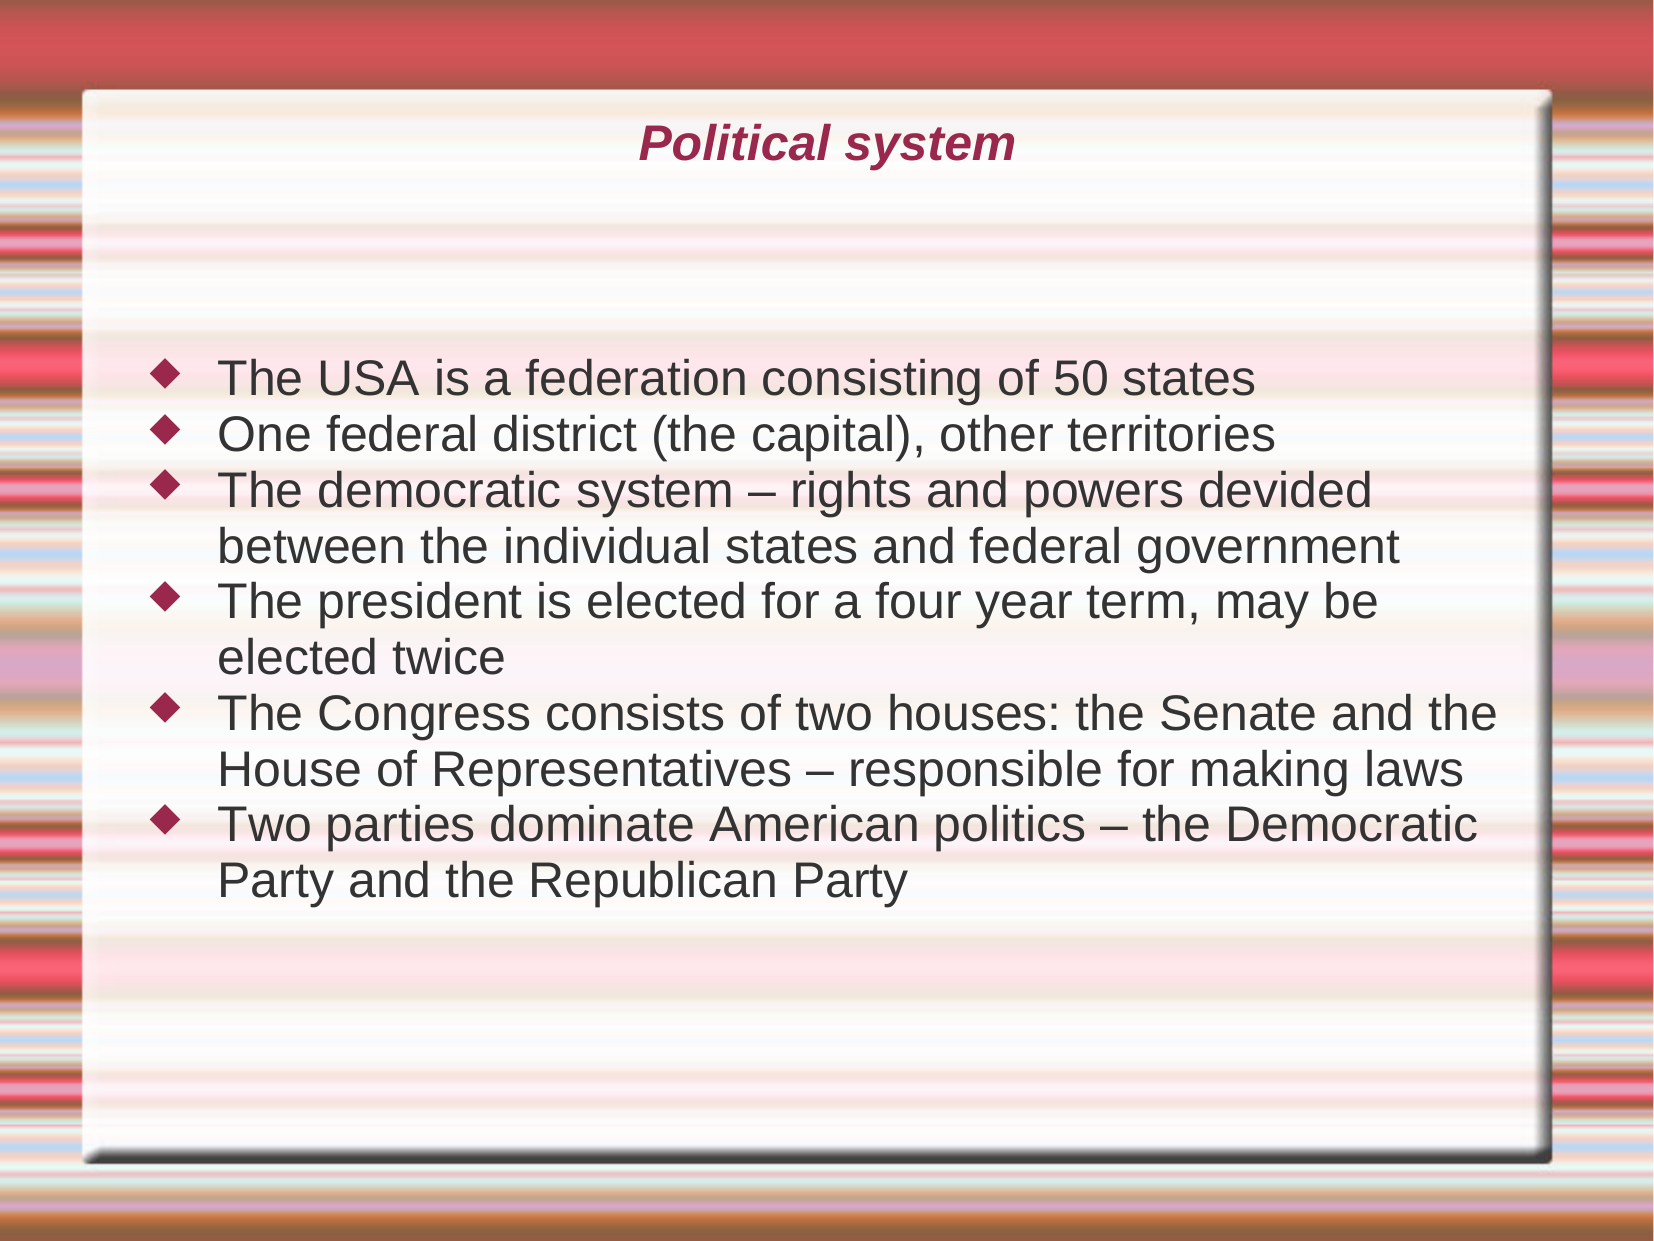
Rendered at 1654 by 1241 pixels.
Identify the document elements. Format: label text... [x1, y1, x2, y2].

picture [0, 0, 1654, 1241]
title Political system [121, 50, 1534, 237]
list The USA is a federation consisting of 50 states One federal district (the capital), other territories The democratic system – rights and powers devided between the individual states and federal government The president is elected for a four year term, may be elected twice The Congress consists of two houses: the Senate and the House of Representatives – responsible for making laws Two parties dominate American politics – the Democratic Party and the Republican Party [134, 350, 1516, 1132]
